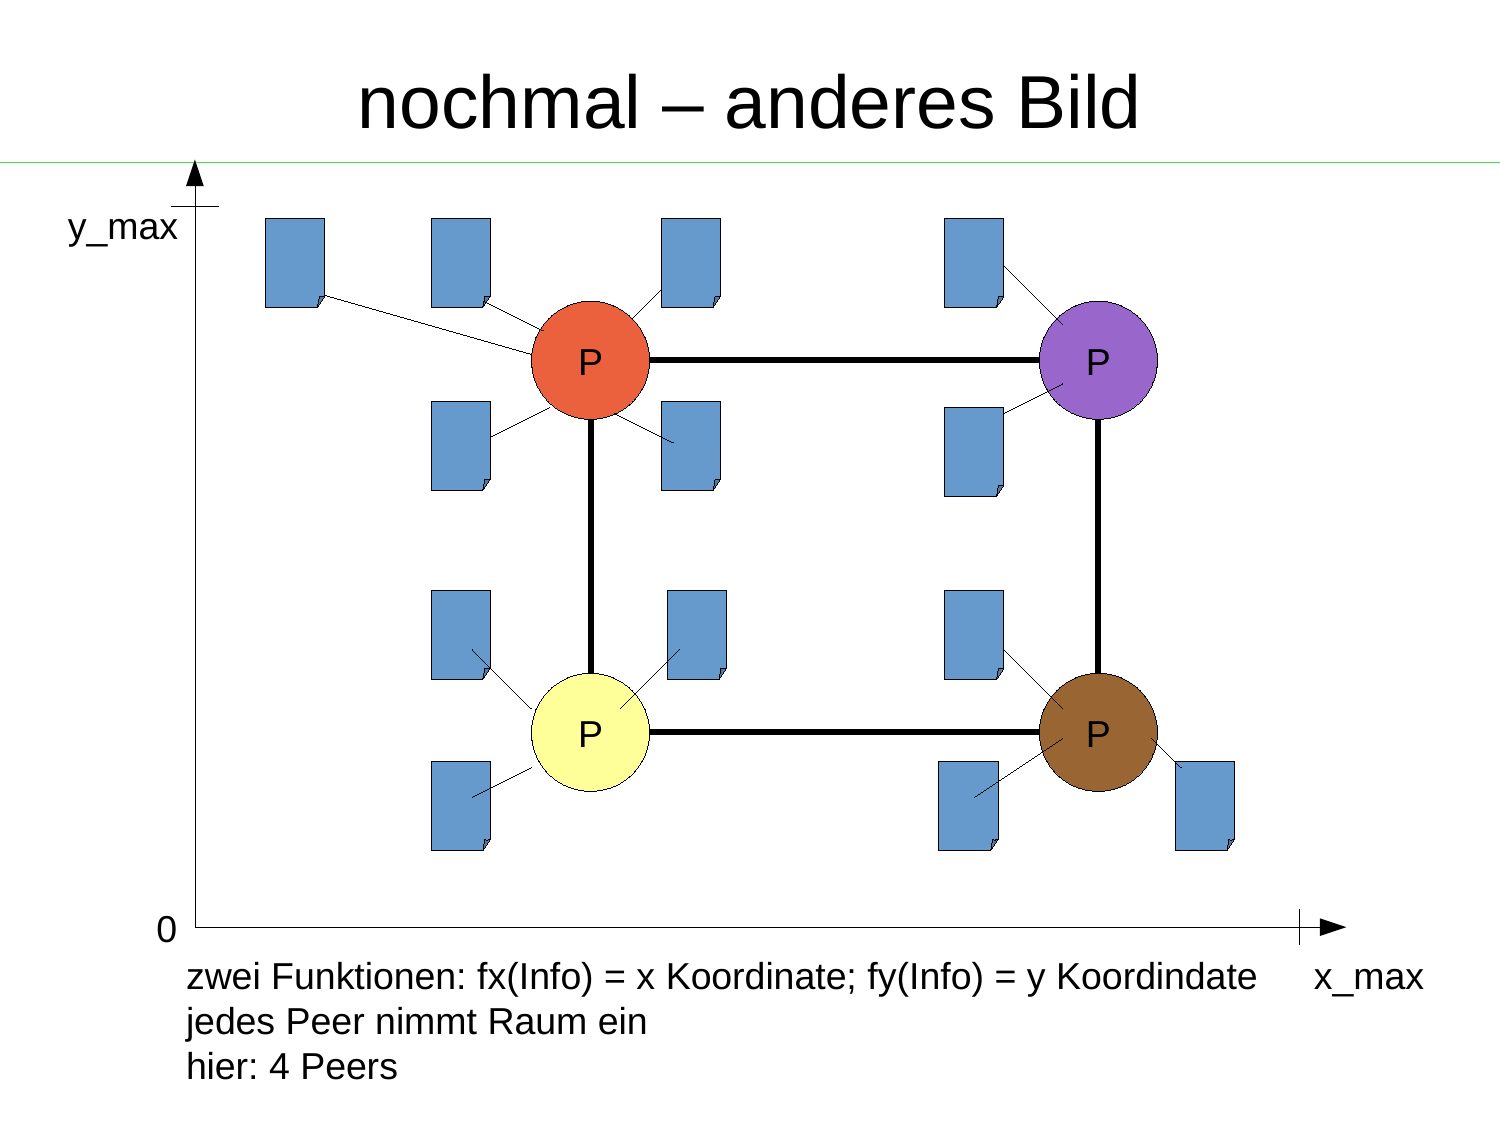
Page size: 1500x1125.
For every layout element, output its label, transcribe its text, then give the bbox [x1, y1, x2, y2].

title nochmal – anderes Bild [75, 57, 1426, 148]
text_box [944, 590, 1004, 680]
text_box P [531, 673, 650, 792]
text_box y_max [53, 194, 193, 255]
text_box [431, 761, 491, 851]
text_box [661, 218, 721, 308]
text_box P [1039, 673, 1158, 792]
text_box x_max [1299, 944, 1439, 1005]
text_box P [1039, 301, 1158, 420]
text_box [431, 401, 491, 491]
text_box [265, 218, 325, 308]
text_box [944, 407, 1004, 497]
text_box P [531, 301, 650, 420]
text_box [1175, 761, 1235, 851]
text_box zwei Funktionen: fx(Info) = x Koordinate; fy(Info) = y Koordindate jedes Peer nimmt Raum ein hier: 4 Peers [171, 944, 1272, 1095]
text_box [431, 590, 491, 680]
text_box [431, 218, 491, 308]
text_box [938, 761, 999, 851]
text_box [944, 218, 1004, 308]
text_box [661, 401, 721, 491]
text_box [667, 590, 727, 680]
text_box 0 [141, 897, 193, 958]
